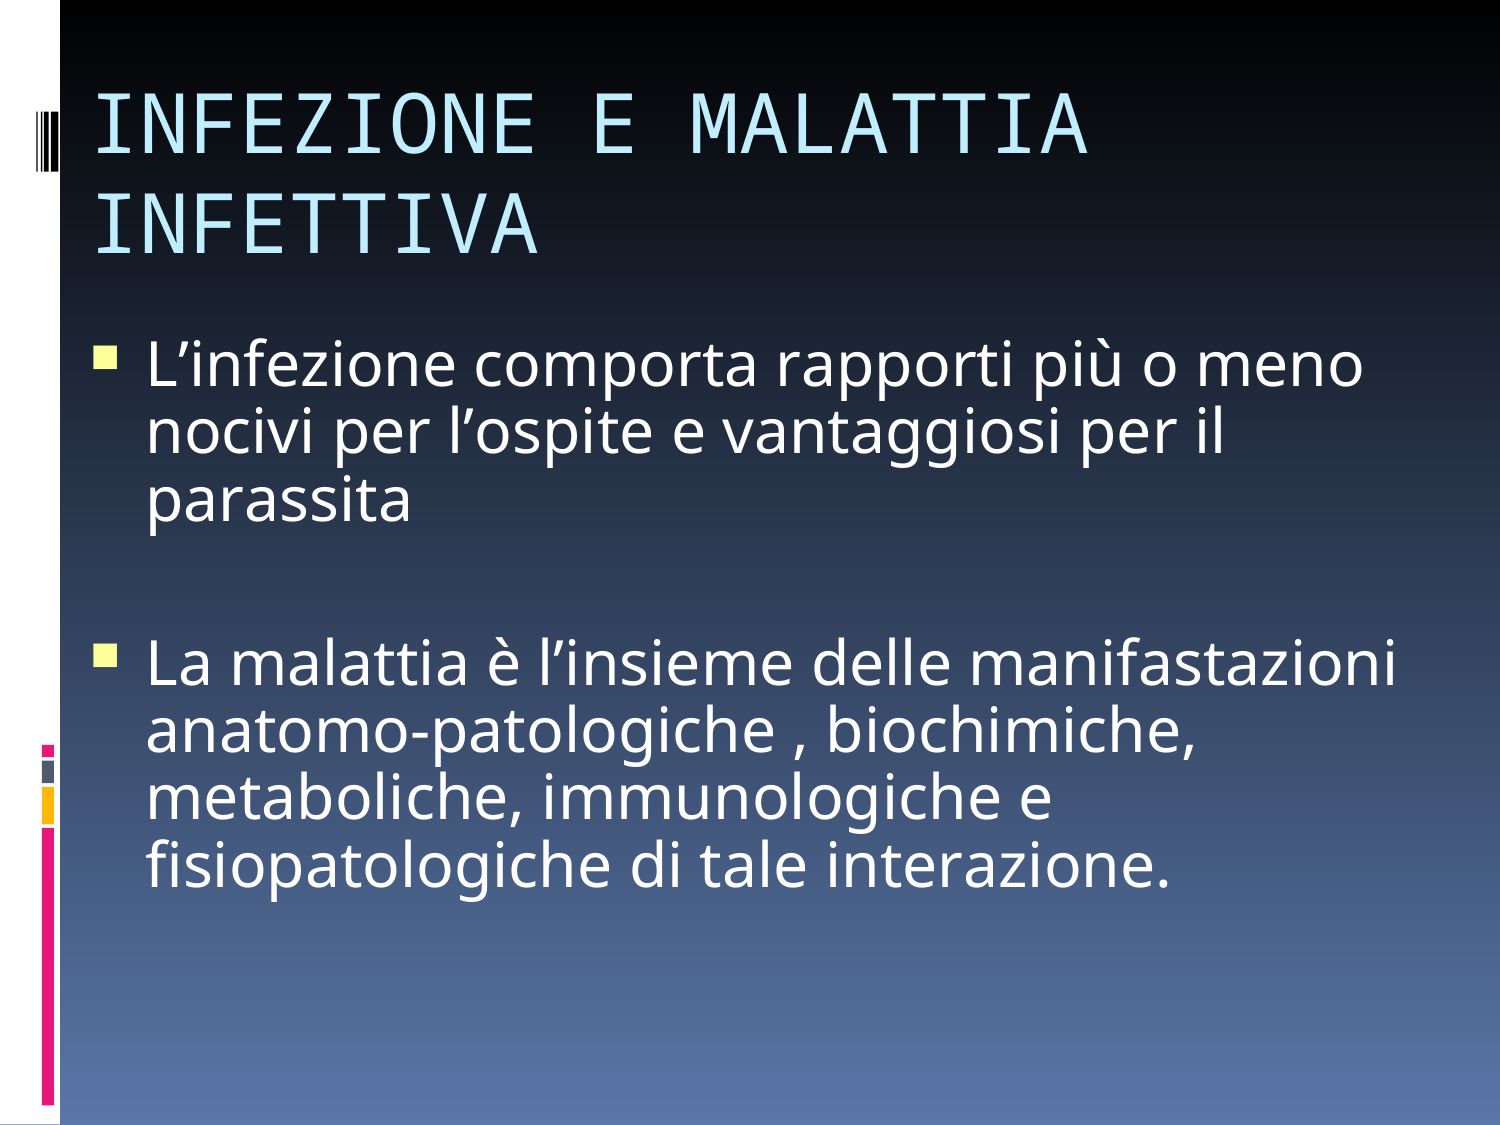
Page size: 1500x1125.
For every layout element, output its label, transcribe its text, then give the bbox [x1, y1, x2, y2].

list L’infezione comporta rapporti più o meno nocivi per l’ospite e vantaggiosi per il parassita La malattia è l’insieme delle manifastazioni anatomo-patologiche , biochimiche, metaboliche, immunologiche e fisiopatologiche di tale interazione. [75, 324, 1426, 1000]
title INFEZIONE E MALATTIA INFETTIVA [75, 62, 1426, 288]
